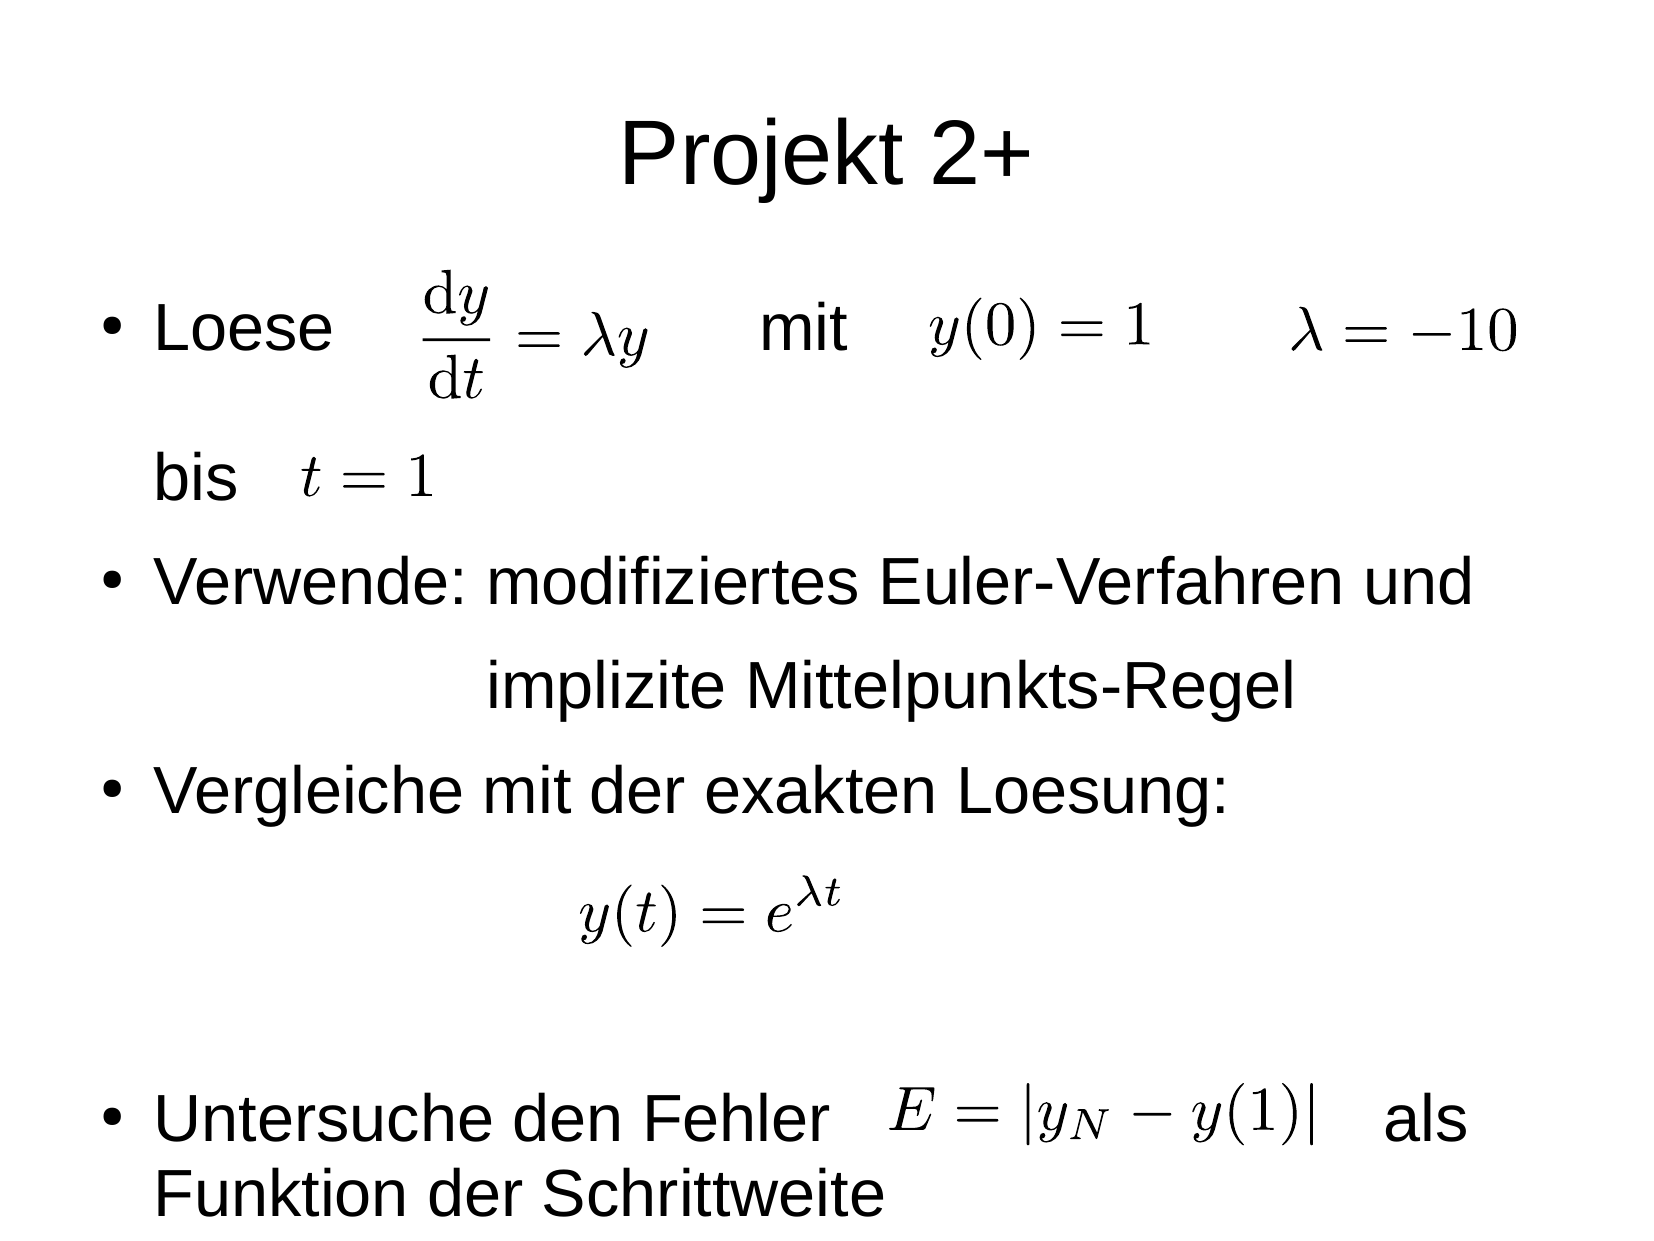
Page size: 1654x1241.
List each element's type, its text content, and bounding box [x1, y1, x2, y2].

text_box [927, 297, 1155, 360]
text_box [578, 875, 843, 948]
text_box [886, 1083, 1321, 1146]
text_box [1288, 306, 1519, 356]
title Projekt 2+ [82, 49, 1571, 257]
list Loese mit bis Verwende: modifiziertes Euler-Verfahren und implizite Mittelpunkts-Regel Vergleiche mit der exakten Loesung: Untersuche den Fehler als Funktion der Schrittweite [82, 290, 1635, 1229]
text_box [299, 454, 437, 497]
text_box [422, 269, 650, 399]
